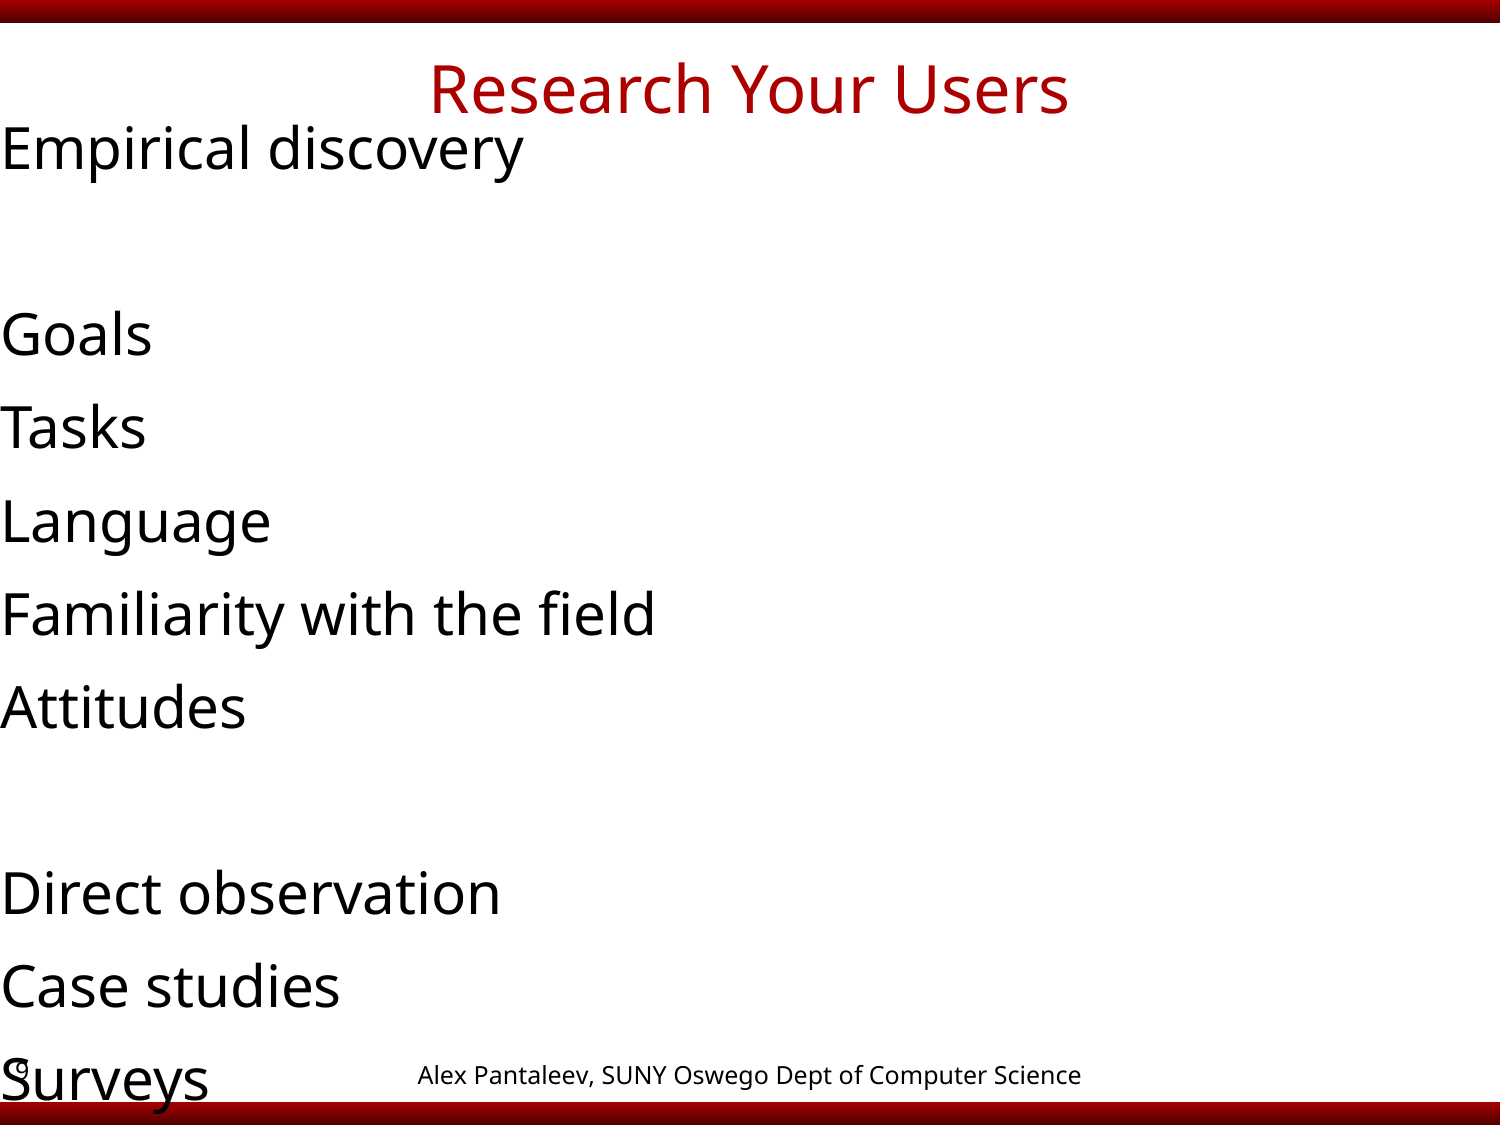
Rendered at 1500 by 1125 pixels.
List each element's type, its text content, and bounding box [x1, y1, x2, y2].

title Research Your Users [0, 24, 1500, 150]
list Empirical discovery Goals Tasks Language Familiarity with the field Attitudes Direct observation Case studies Surveys Personas [0, 112, 1476, 1125]
